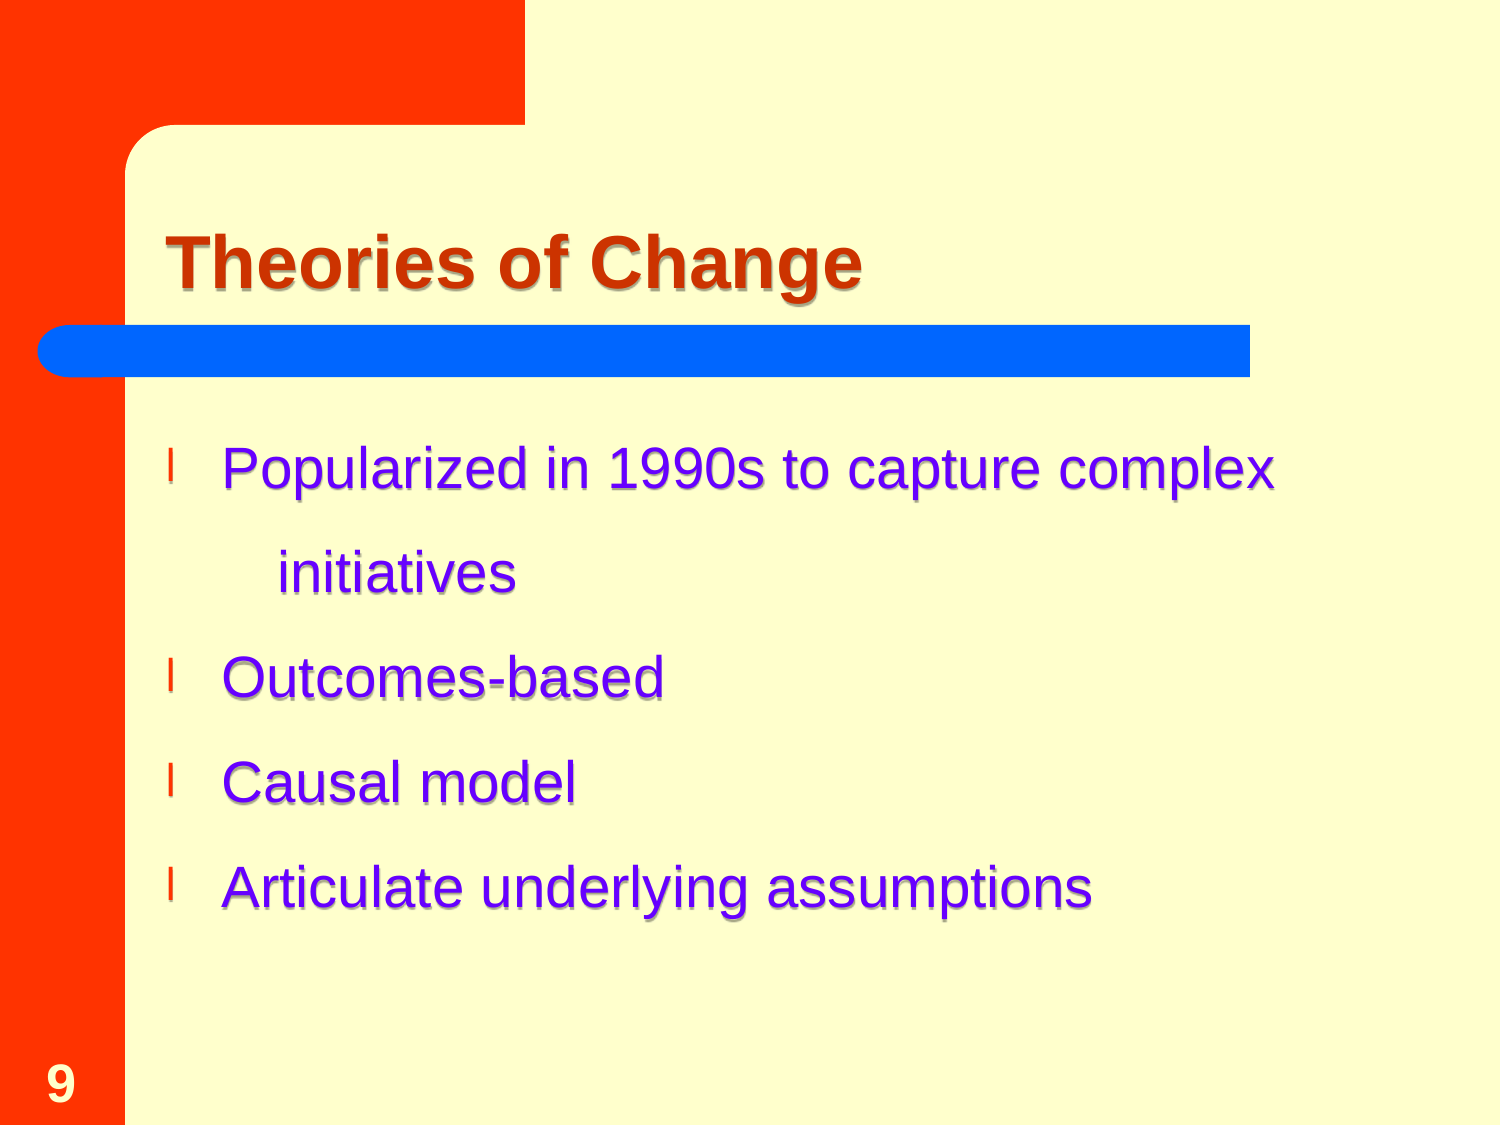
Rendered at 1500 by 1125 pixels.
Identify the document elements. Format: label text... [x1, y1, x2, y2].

title Theories of Change [150, 125, 1463, 313]
text_box [13, 1040, 111, 1121]
list Popularized in 1990s to capture complex initiatives Outcomes-based Causal model Articulate underlying assumptions [150, 387, 1463, 1001]
